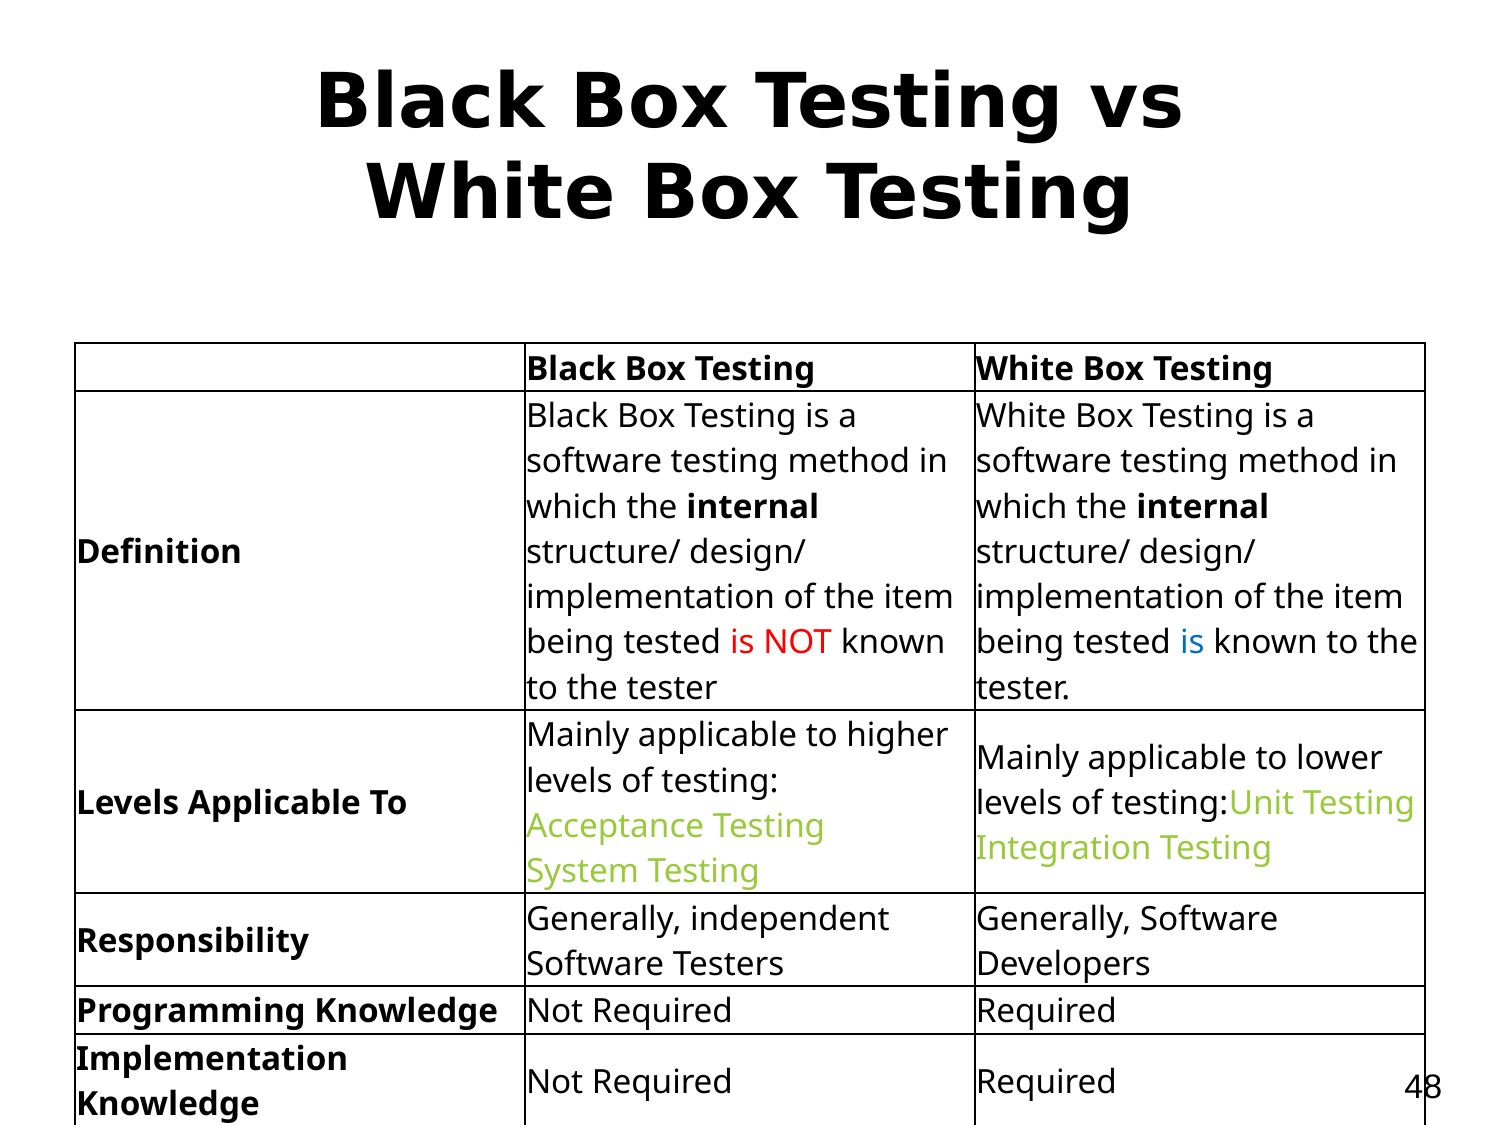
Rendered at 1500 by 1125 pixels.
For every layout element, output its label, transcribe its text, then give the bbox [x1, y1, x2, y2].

table_cell Levels Applicable To [76, 711, 524, 892]
table_cell Generally, Software Developers [976, 894, 1424, 985]
table_header [76, 344, 524, 390]
table_cell Responsibility [76, 894, 524, 985]
table_cell Required [976, 1035, 1424, 1125]
table_cell Required [976, 987, 1424, 1033]
table_cell Not Required [526, 1035, 974, 1125]
table_cell Black Box Testing is a software testing method in which the internal structure/ design/ implementation of the item being tested is NOT known to the tester [526, 392, 974, 709]
table_cell Definition [76, 392, 524, 709]
table_cell Implementation Knowledge [76, 1035, 524, 1125]
table_cell Programming Knowledge [76, 987, 524, 1033]
table_header Black Box Testing [526, 344, 974, 390]
table_cell Generally, independent Software Testers [526, 894, 974, 985]
table_cell Mainly applicable to higher levels of testing:Acceptance Testing System Testing [526, 711, 974, 892]
table_cell Not Required [526, 987, 974, 1033]
table_cell Mainly applicable to lower levels of testing:Unit Testing Integration Testing [976, 711, 1424, 892]
table_cell White Box Testing is a software testing method in which the internal structure/ design/ implementation of the item being tested is known to the tester. [976, 392, 1424, 709]
title Black Box Testing vs White Box Testing [75, 44, 1425, 177]
table_header White Box Testing [976, 344, 1424, 390]
